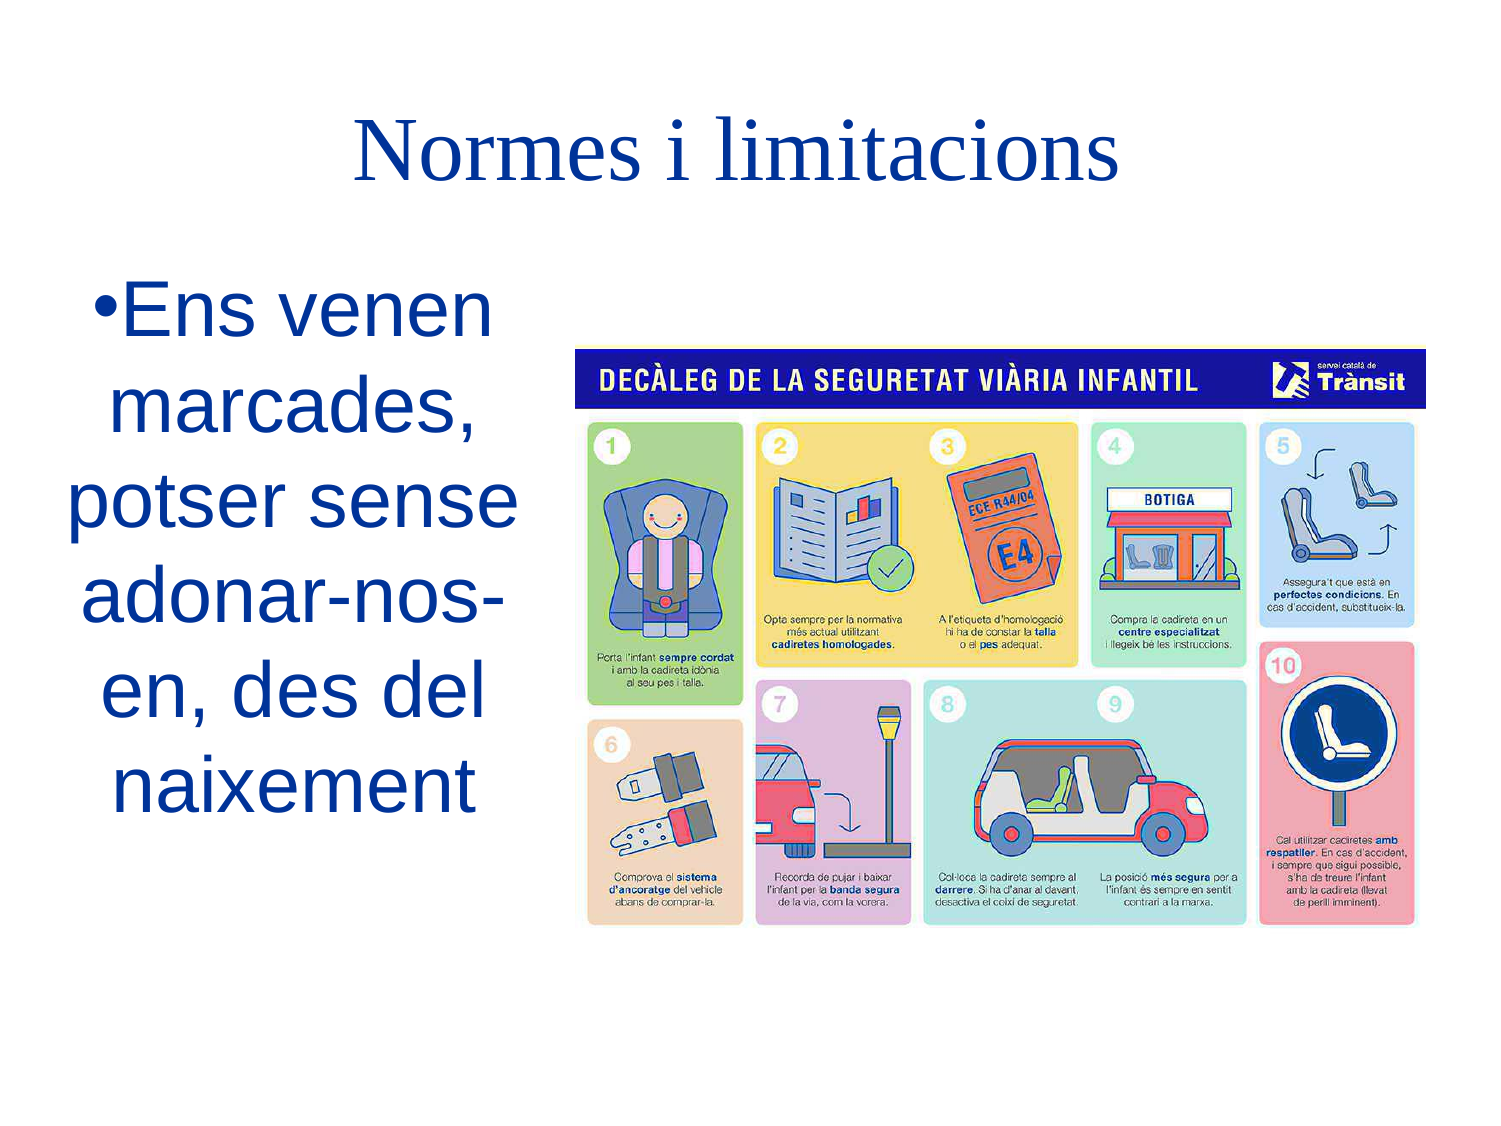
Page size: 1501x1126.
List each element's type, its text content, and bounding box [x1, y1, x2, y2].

list Ens venen marcades, potser sense adonar-nos-en, des del naixement [37, 249, 551, 1051]
picture [575, 287, 1426, 946]
title Normes i limitacions [100, 49, 1376, 238]
